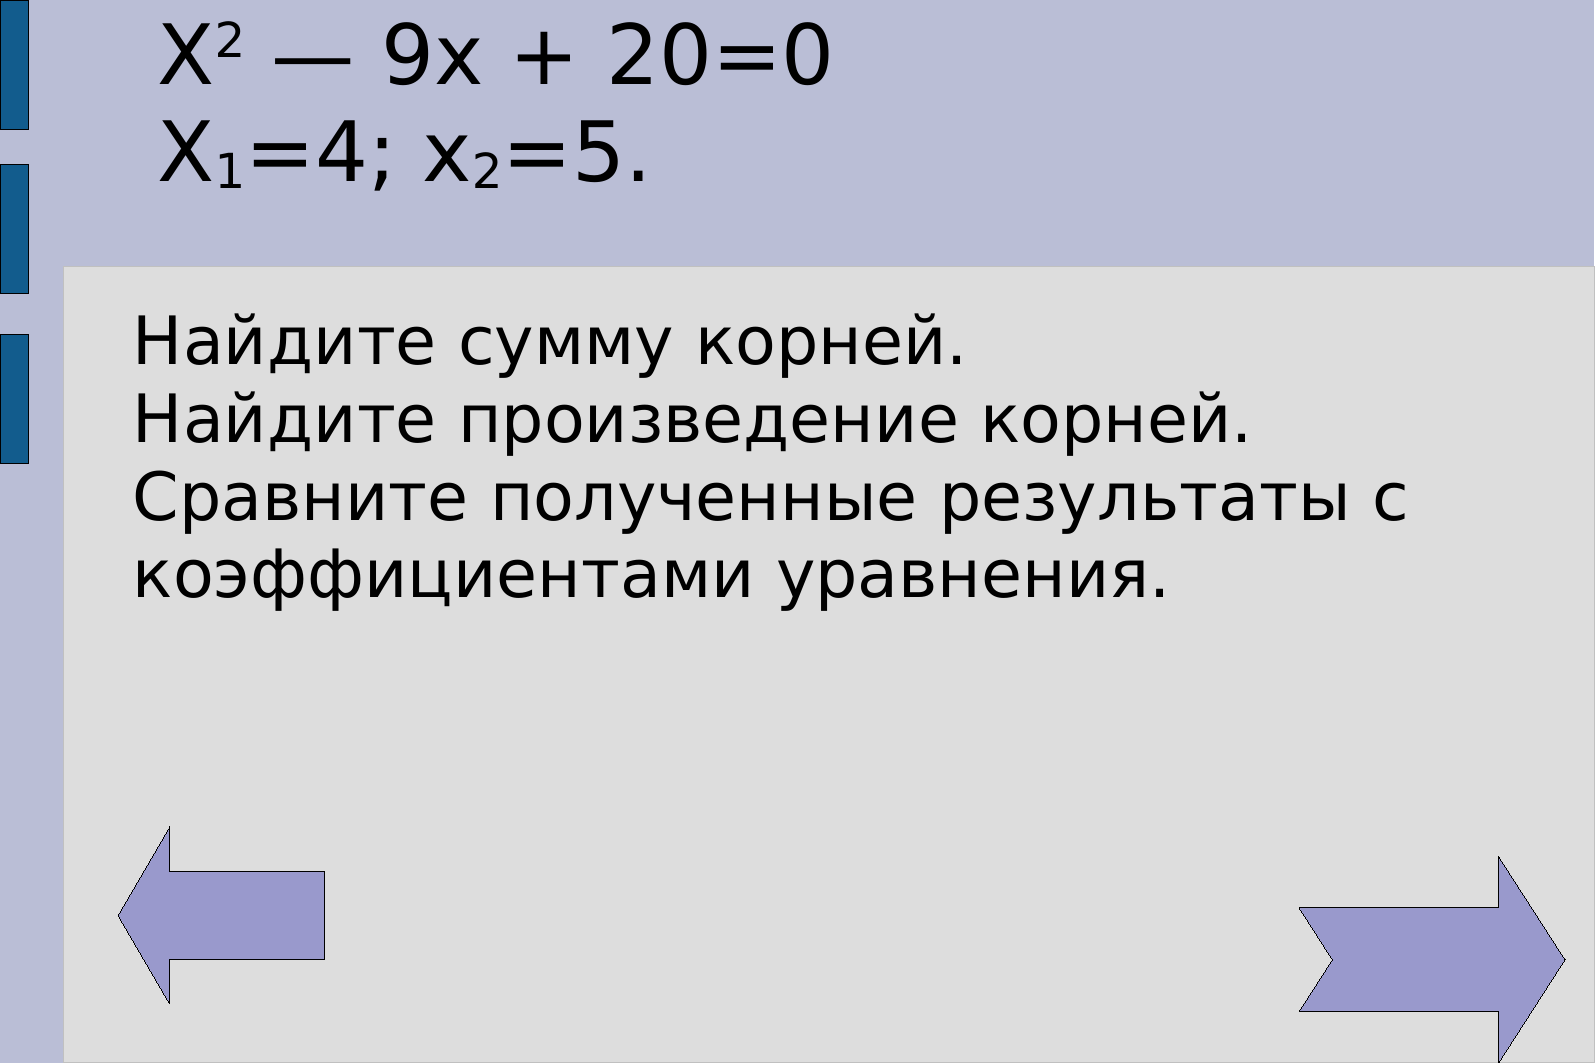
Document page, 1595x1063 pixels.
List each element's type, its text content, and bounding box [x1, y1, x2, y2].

text_box [1299, 856, 1566, 1063]
text_box Найдите сумму корней. Найдите произведение корней. Сравните полученные результаты с коэффициентами уравнения. [118, 295, 1506, 622]
text_box [118, 826, 325, 1004]
text_box X2 — 9x + 20=0 X1=4; x2=5. [142, 0, 1004, 362]
